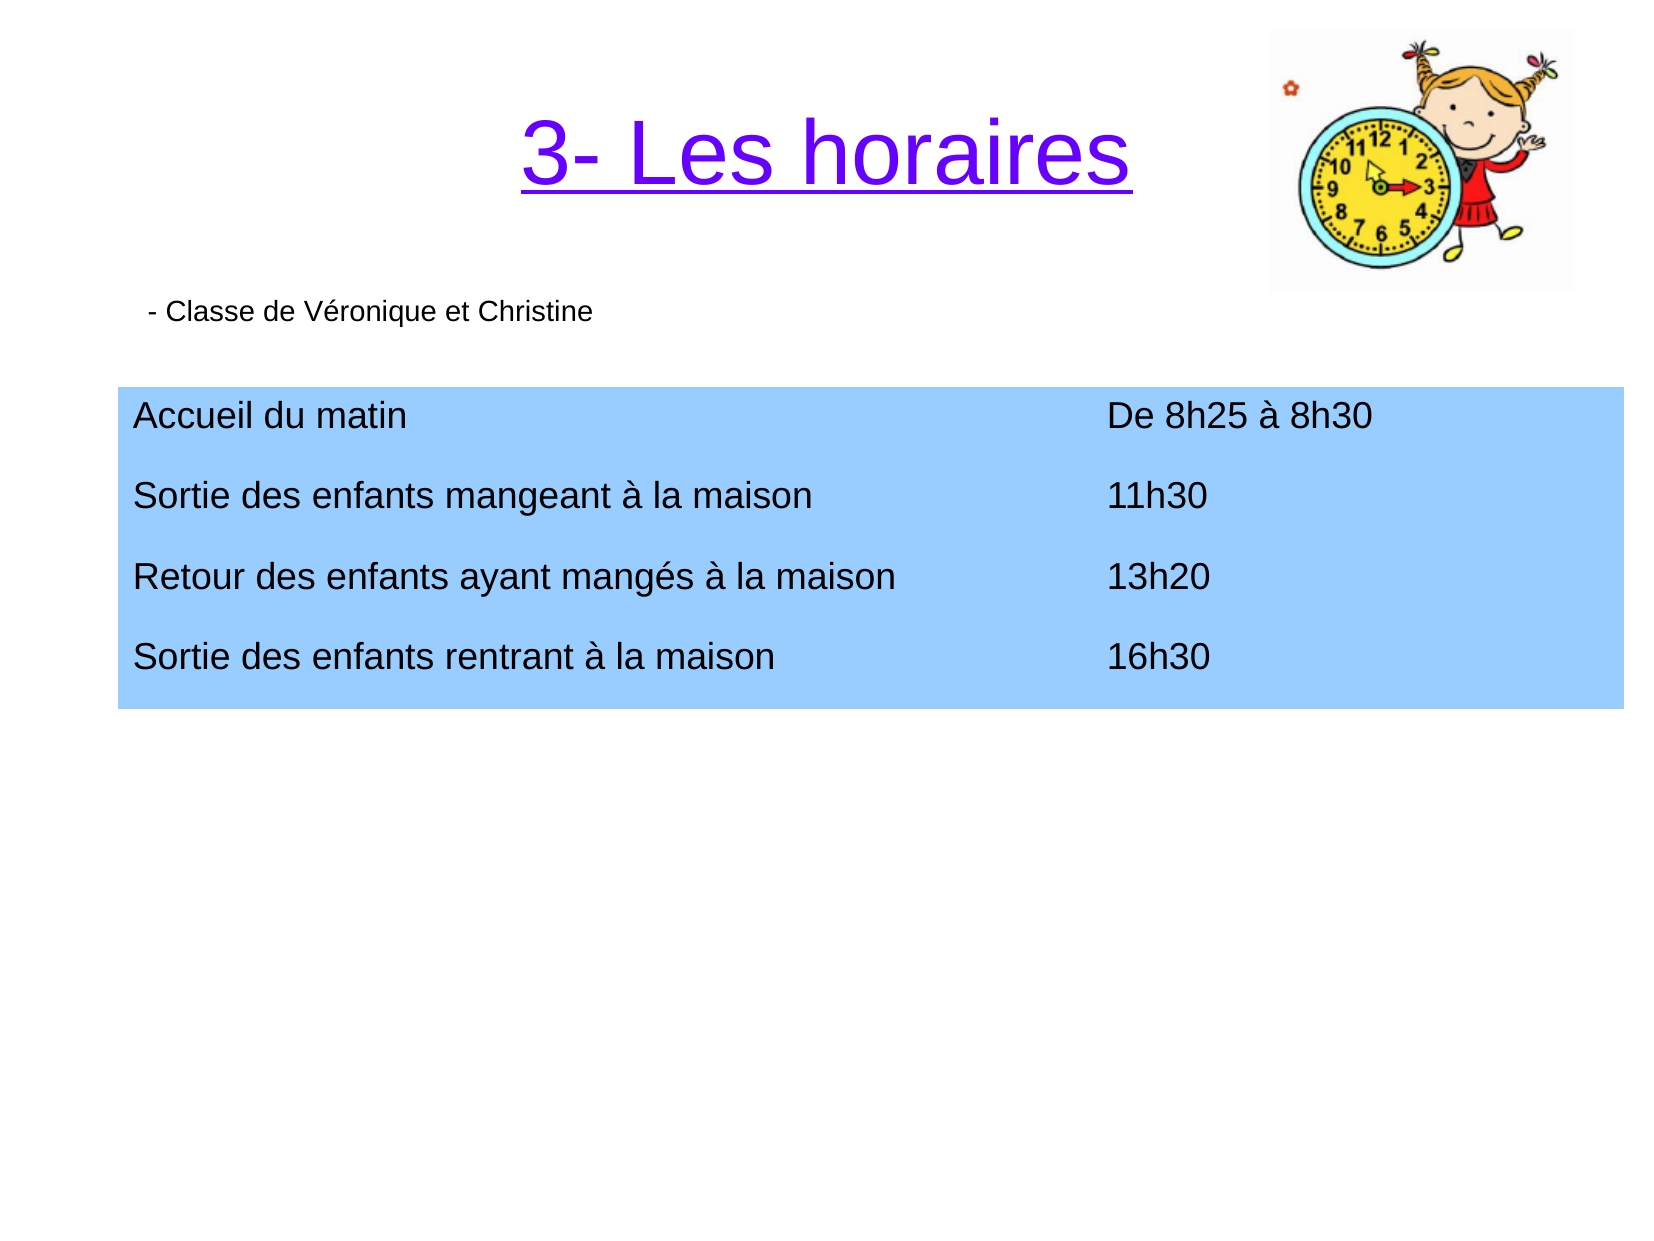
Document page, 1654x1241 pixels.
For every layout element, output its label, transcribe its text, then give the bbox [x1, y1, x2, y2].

list - Classe de Véronique et Christine [76, 295, 1565, 1015]
table_header De 8h25 à 8h30 [1092, 387, 1624, 468]
table_cell 16h30 [1092, 628, 1624, 709]
table_cell 13h20 [1092, 548, 1624, 628]
title 3- Les horaires [82, 49, 1269, 257]
picture [1269, 29, 1573, 301]
table_header Accueil du matin [118, 387, 1092, 468]
table_cell Sortie des enfants mangeant à la maison [118, 468, 1092, 548]
table_cell Sortie des enfants rentrant à la maison [118, 628, 1092, 709]
table_cell Retour des enfants ayant mangés à la maison [118, 548, 1092, 628]
table_cell 11h30 [1092, 468, 1624, 548]
